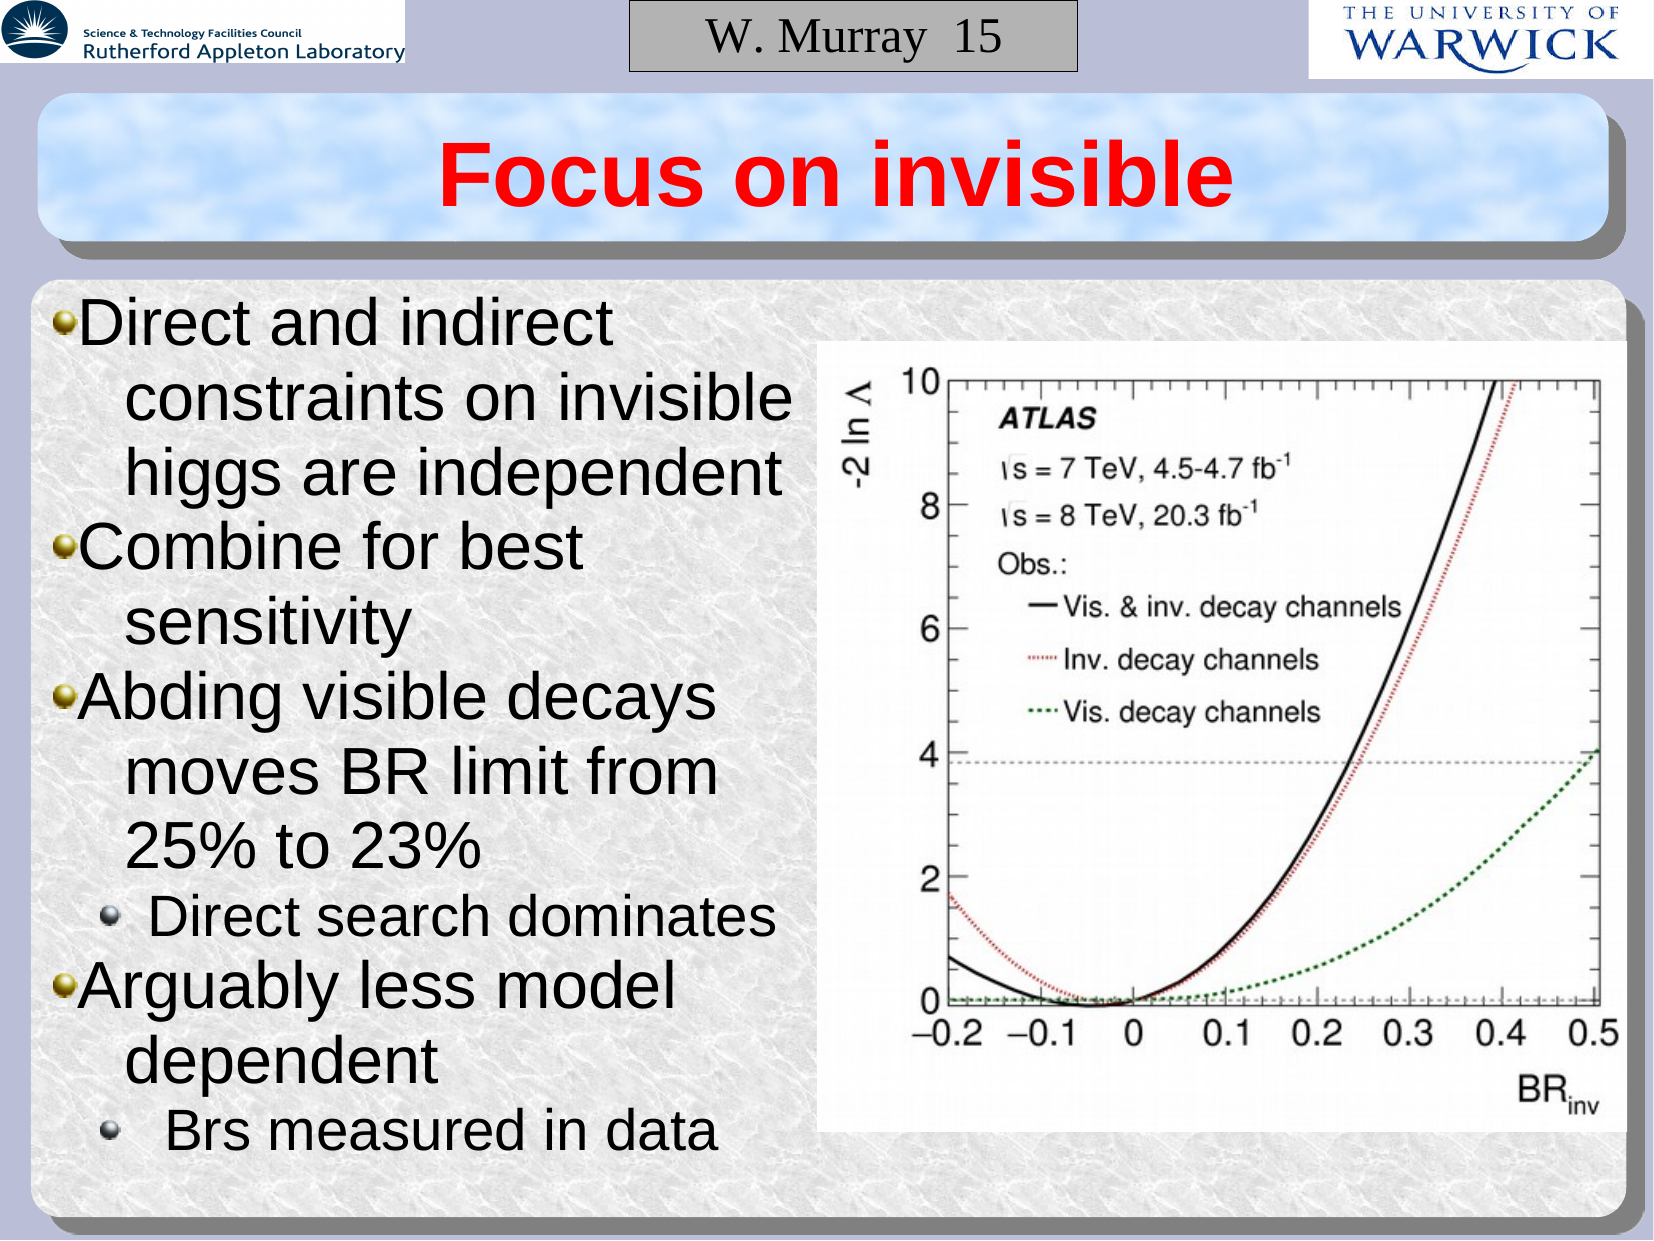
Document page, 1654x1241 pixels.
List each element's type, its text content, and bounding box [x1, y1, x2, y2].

picture [0, 0, 405, 63]
picture [37, 93, 1609, 242]
picture [1308, 0, 1654, 79]
list Direct and indirect constraints on invisible higgs are independent Combine for best sensitivity Abding visible decays moves BR limit from 25% to 23% Direct search dominates Arguably less model dependent Brs measured in data [53, 285, 818, 1193]
title Focus on invisible [90, 101, 1584, 249]
picture [30, 279, 1628, 1218]
